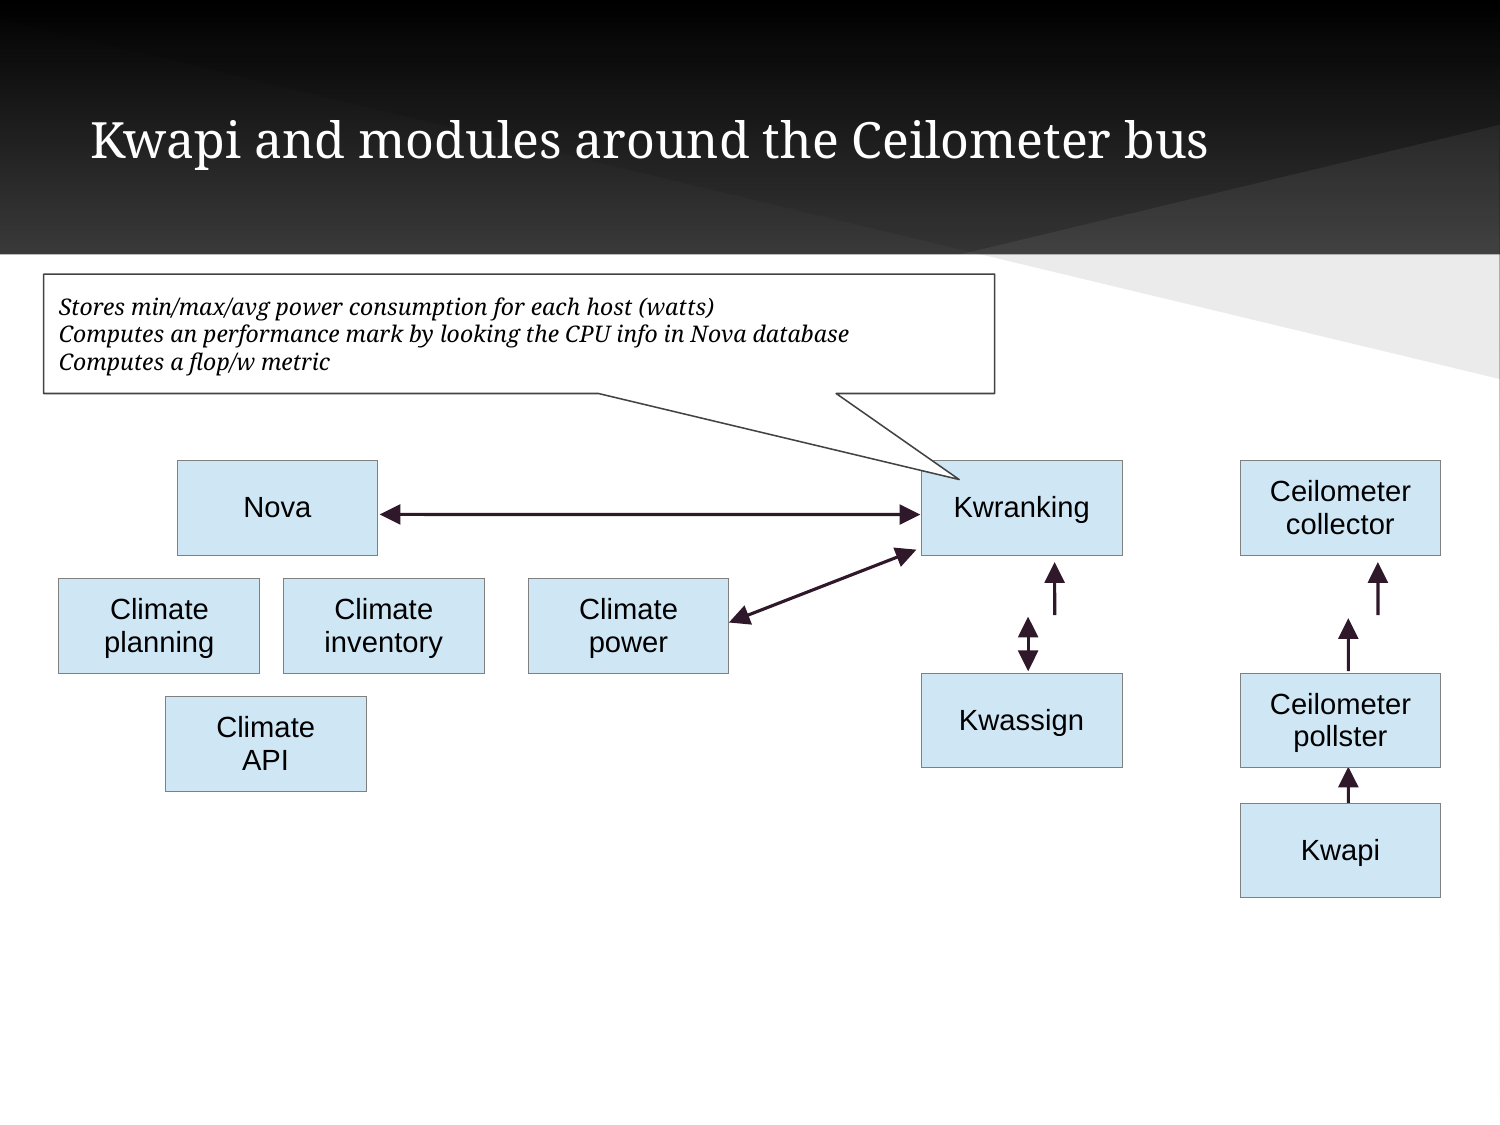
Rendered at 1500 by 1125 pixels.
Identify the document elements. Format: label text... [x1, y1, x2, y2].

text_box Nova [177, 460, 378, 556]
text_box Climate API [165, 696, 367, 792]
text_box Climate power [528, 578, 729, 674]
text_box Kwassign [921, 673, 1123, 768]
text_box Climate inventory [283, 578, 485, 674]
text_box Climate planning [58, 578, 260, 674]
text_box Kwranking [921, 460, 1123, 556]
title Kwapi and modules around the Ceilometer bus [75, 45, 1425, 233]
text_box Kwapi [1240, 803, 1441, 898]
text_box Stores min/max/avg power consumption for each host (watts) Computes an performance mark by looking the CPU info in Nova database Computes a flop/w metric [43, 274, 995, 480]
text_box Ceilometer collector [1240, 460, 1441, 556]
text_box Ceilometer pollster [1240, 673, 1441, 768]
